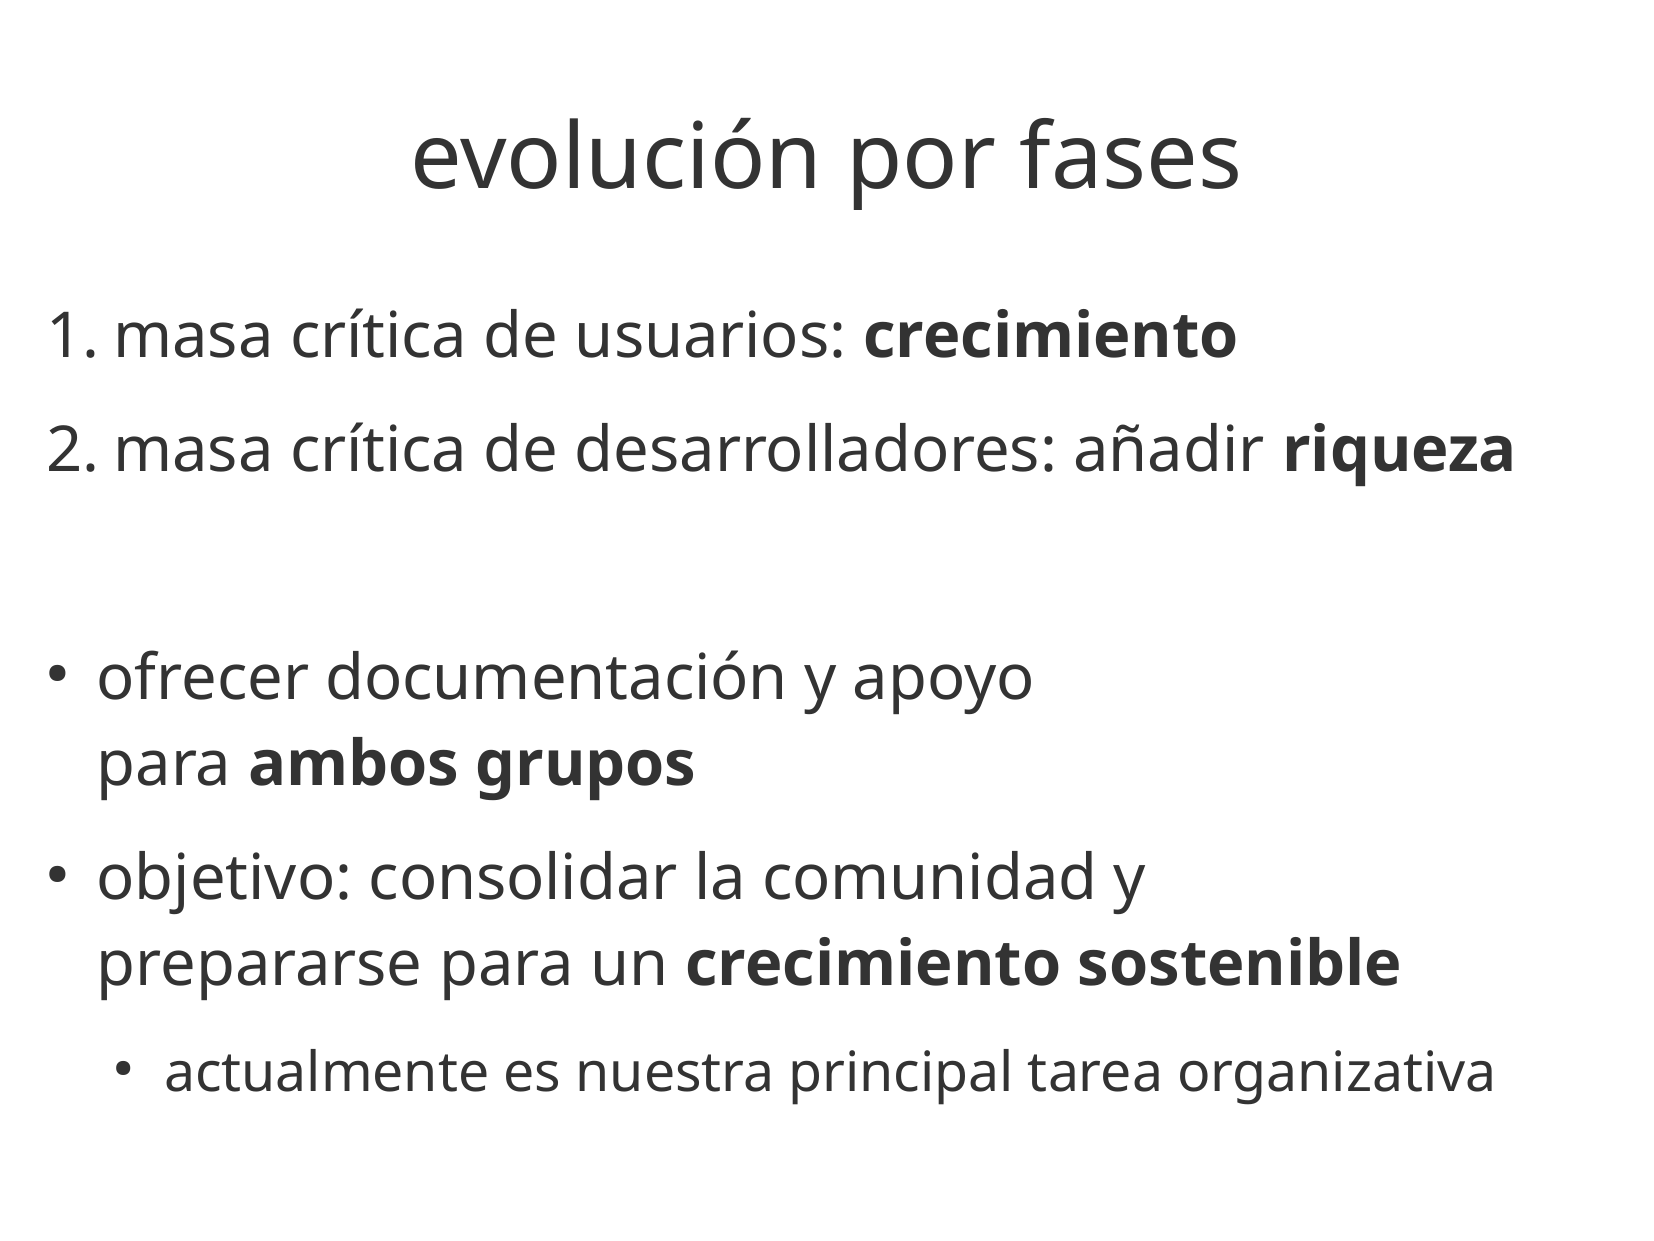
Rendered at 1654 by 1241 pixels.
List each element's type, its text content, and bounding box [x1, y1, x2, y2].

list masa crítica de usuarios: crecimiento masa crítica de desarrolladores: añadir riqueza ofrecer documentación y apoyo para ambos grupos objetivo: consolidar la comunidad y prepararse para un crecimiento sostenible actualmente es nuestra principal tarea organizativa [29, 290, 1610, 1109]
title evolución por fases [82, 56, 1571, 250]
